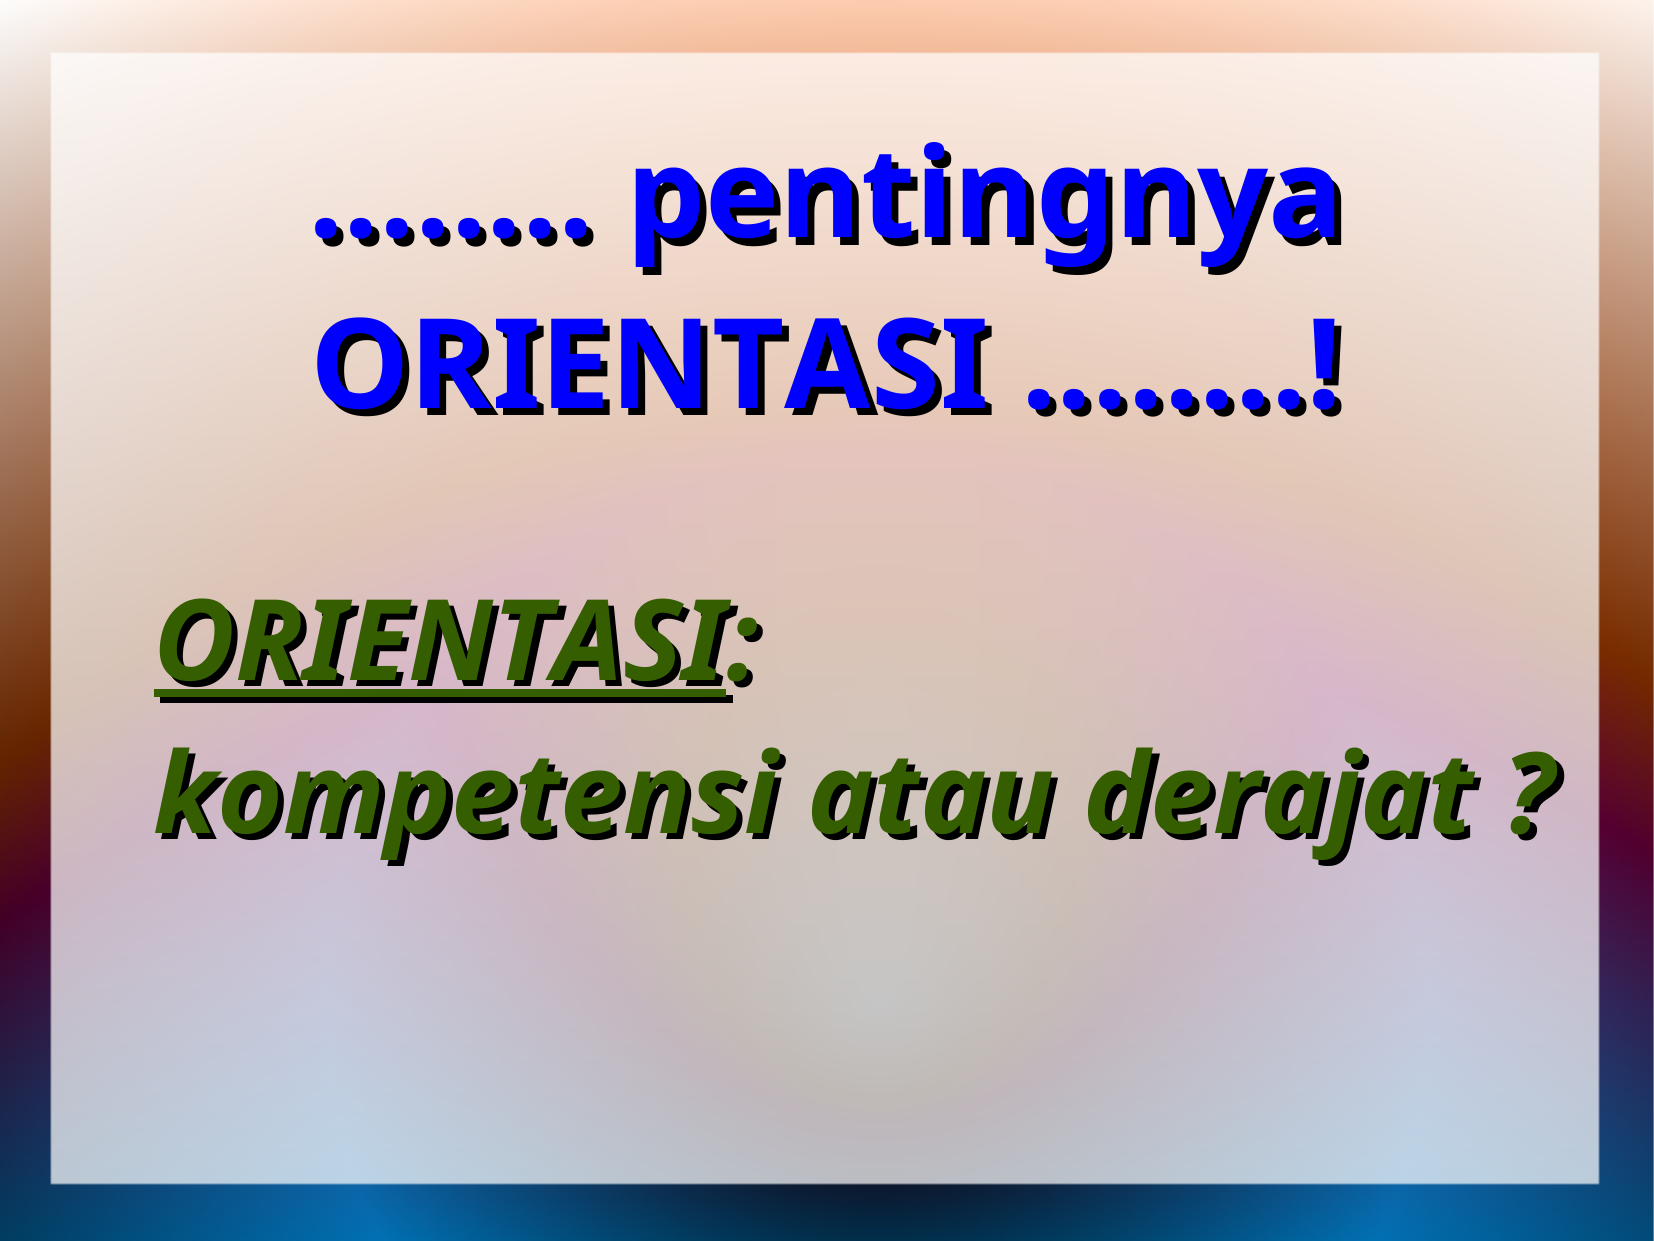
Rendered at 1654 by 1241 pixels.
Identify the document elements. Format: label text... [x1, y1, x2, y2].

title ........ pentingnya ORIENTASI ........! [82, 134, 1571, 415]
title ORIENTASI: kompetensi atau derajat ? [153, 587, 1642, 840]
picture [0, 0, 1654, 1241]
